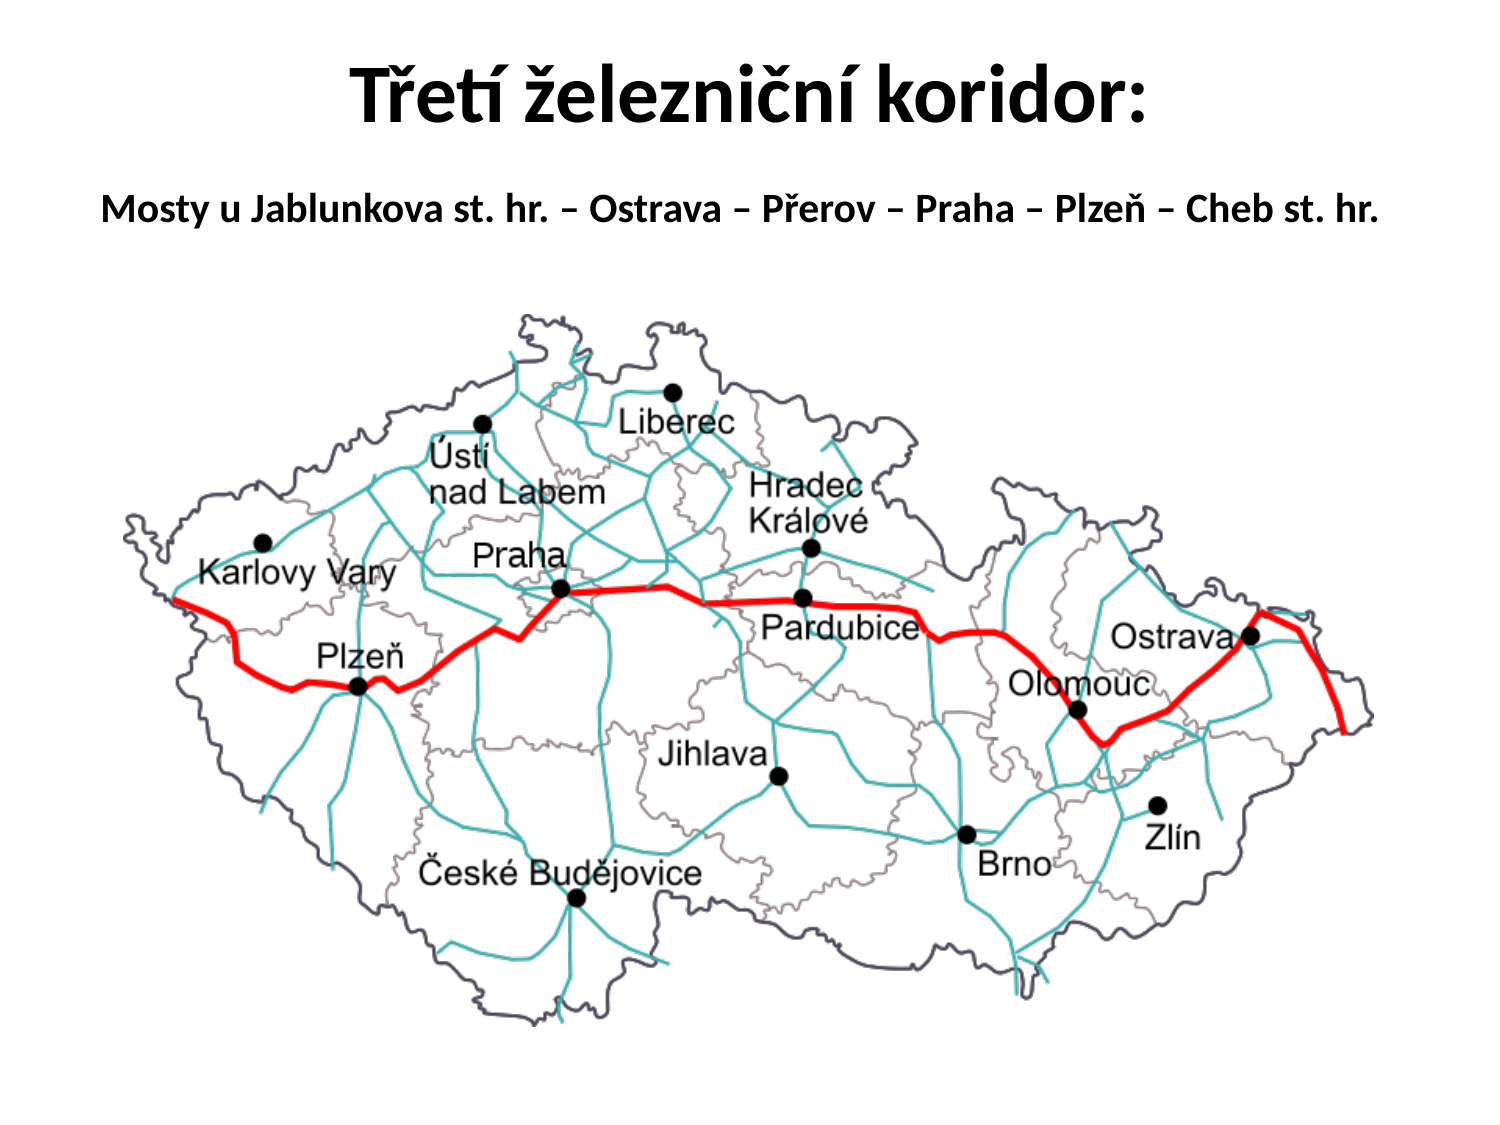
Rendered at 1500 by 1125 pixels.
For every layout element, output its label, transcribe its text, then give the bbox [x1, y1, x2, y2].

title Třetí železniční koridor: Mosty u Jablunkova st. hr. – Ostrava – Přerov – Praha – Plzeň – Cheb st. hr. [75, 31, 1426, 247]
picture [123, 314, 1374, 1027]
